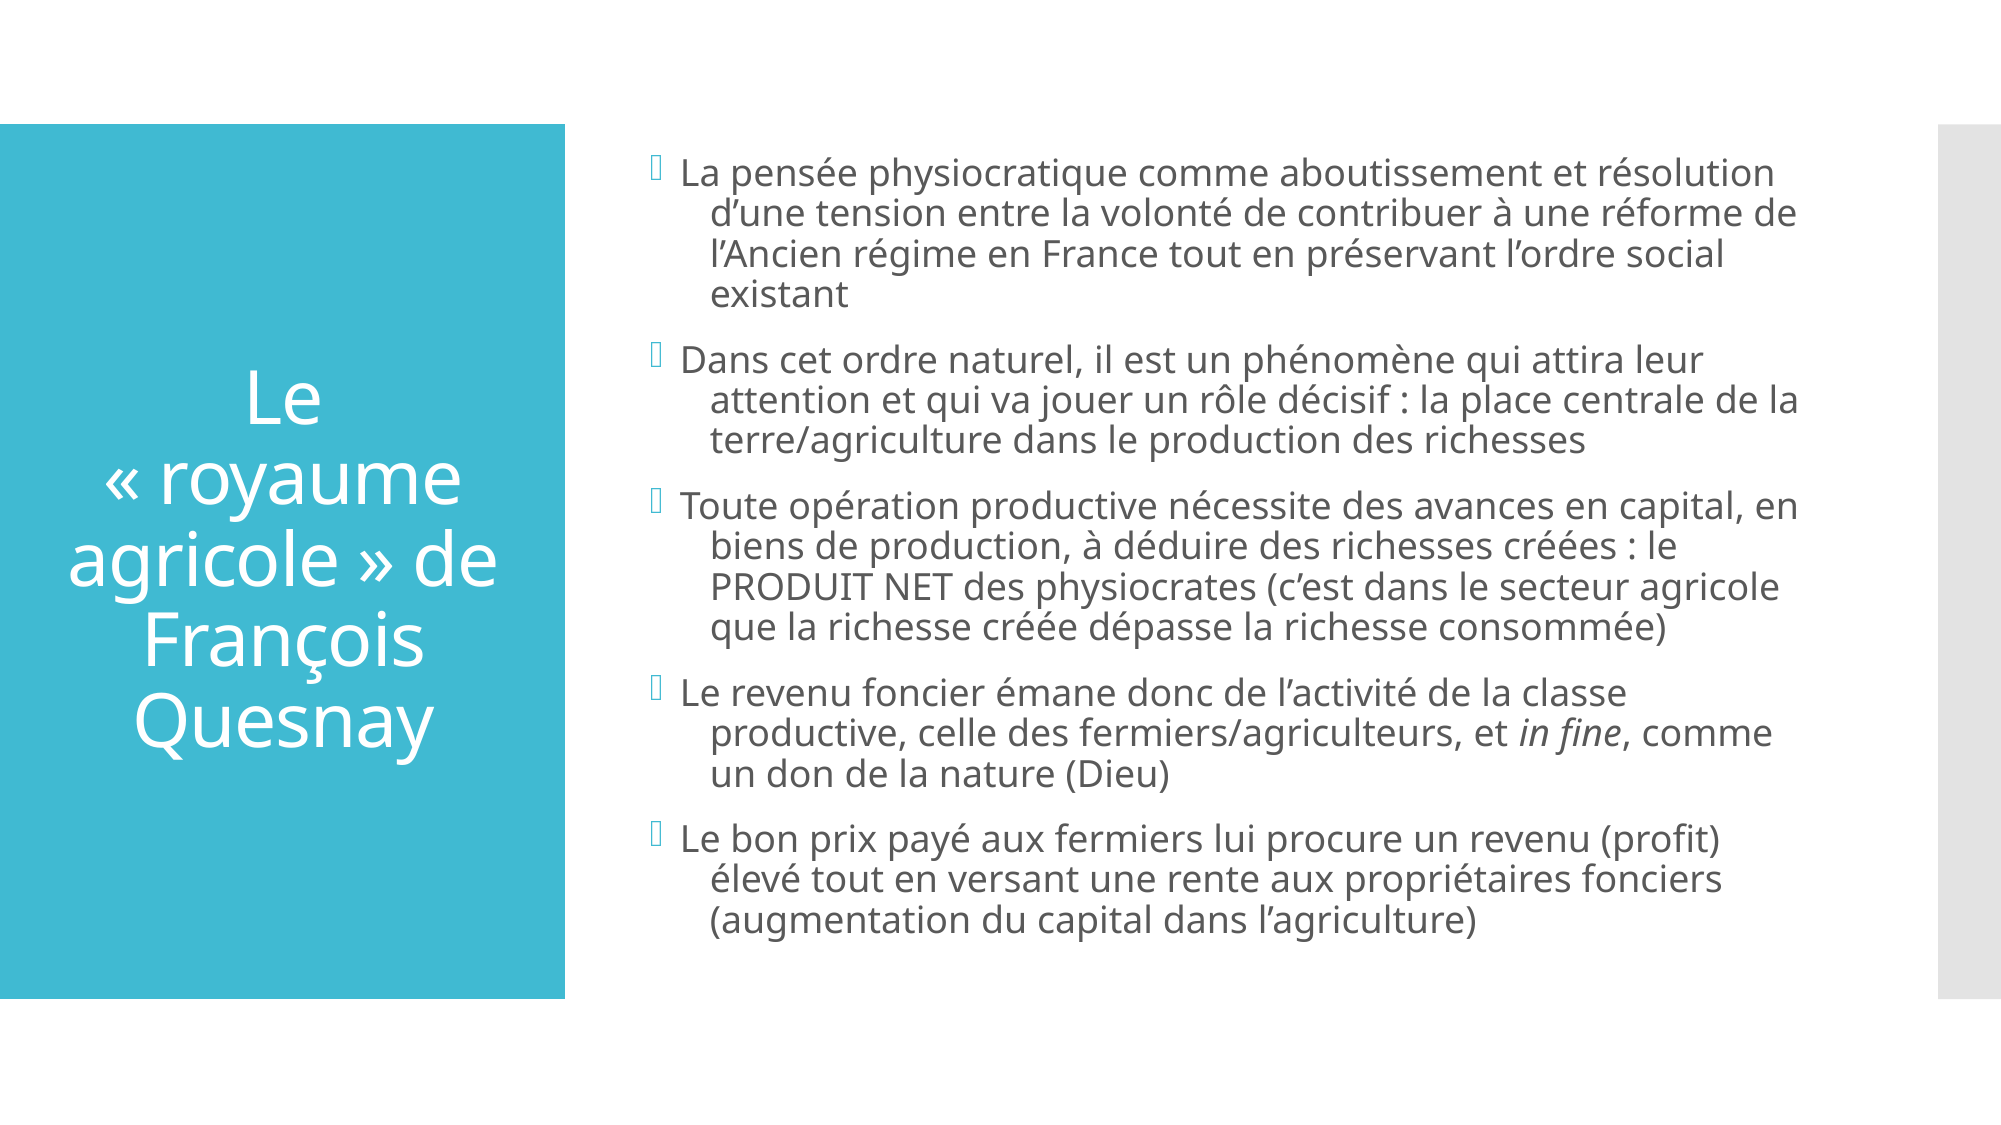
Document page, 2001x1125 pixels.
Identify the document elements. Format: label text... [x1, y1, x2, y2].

title Le « royaume agricole » de François Quesnay [41, 184, 526, 940]
list La pensée physiocratique comme aboutissement et résolution d’une tension entre la volonté de contribuer à une réforme de l’Ancien régime en France tout en préservant l’ordre social existant Dans cet ordre naturel, il est un phénomène qui attira leur attention et qui va jouer un rôle décisif : la place centrale de la terre/agriculture dans le production des richesses Toute opération productive nécessite des avances en capital, en biens de production, à déduire des richesses créées : le PRODUIT NET des physiocrates (c’est dans le secteur agricole que la richesse créée dépasse la richesse consommée) Le revenu foncier émane donc de l’activité de la classe productive, celle des fermiers/agriculteurs, et in fine, comme un don de la nature (Dieu) Le bon prix payé aux fermiers lui procure un revenu (profit) élevé tout en versant une rente aux propriétaires fonciers (augmentation du capital dans l’agriculture) [634, 146, 1835, 919]
